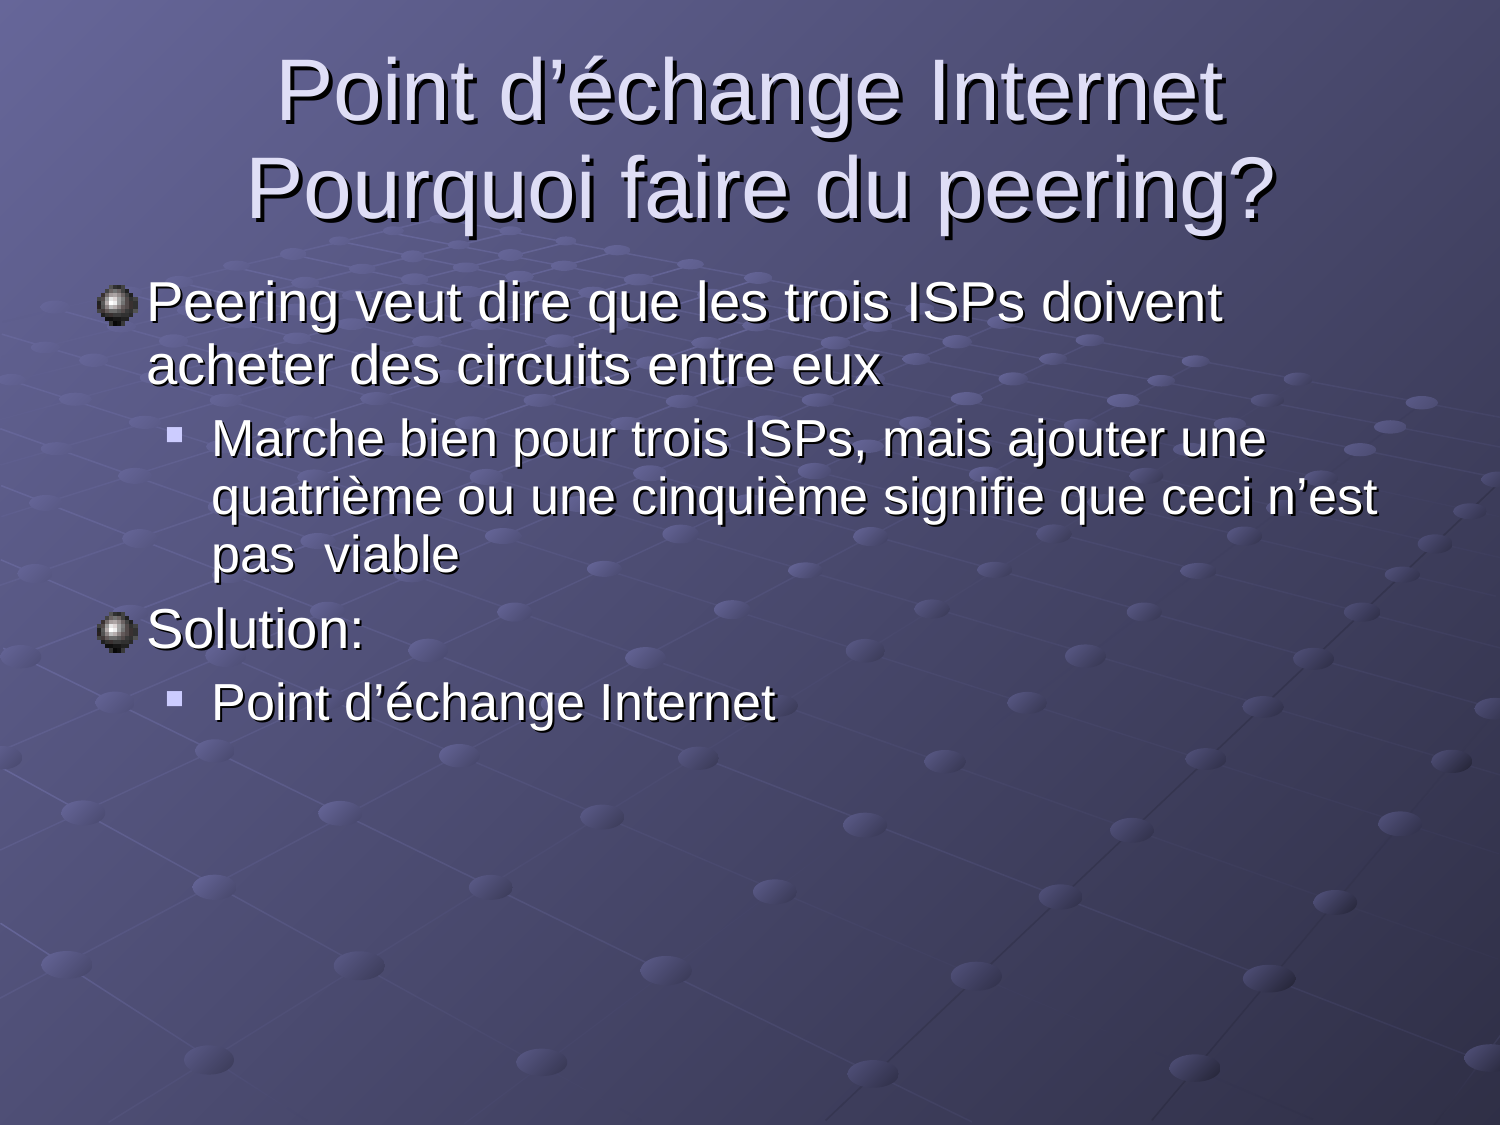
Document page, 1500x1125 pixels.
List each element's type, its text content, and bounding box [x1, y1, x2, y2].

title Point d’échange Internet Pourquoi faire du peering? [75, 26, 1426, 252]
list Peering veut dire que les trois ISPs doivent acheter des circuits entre eux Marche bien pour trois ISPs, mais ajouter une quatrième ou une cinquième signifie que ceci n’est pas viable Solution: Point d’échange Internet [75, 262, 1426, 1007]
